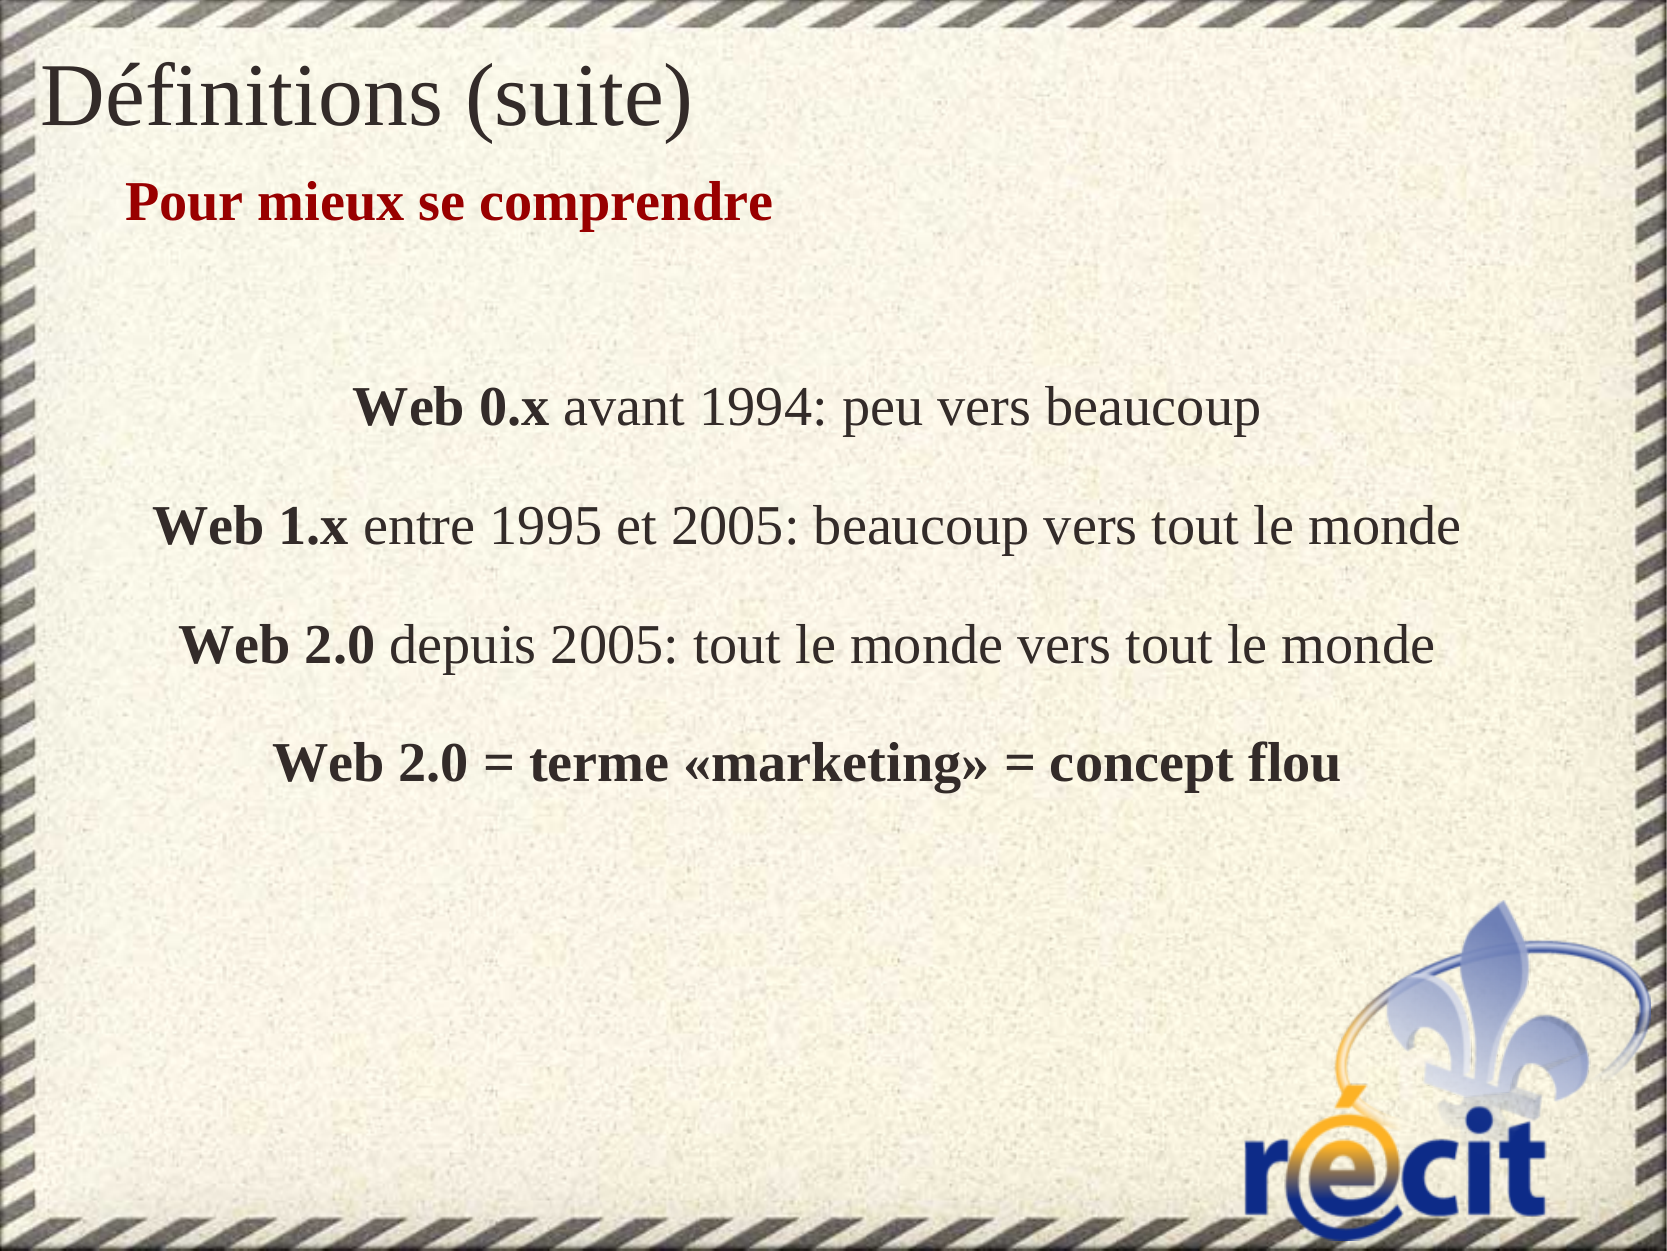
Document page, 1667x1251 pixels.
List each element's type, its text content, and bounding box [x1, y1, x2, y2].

picture [0, 0, 1667, 1251]
title Définitions (suite) [40, 50, 1627, 201]
text_box Pour mieux se comprendre [125, 172, 1517, 233]
text_box Web 0.x avant 1994: peu vers beaucoup Web 1.x entre 1995 et 2005: beaucoup vers tout le monde Web 2.0 depuis 2005: tout le monde vers tout le monde Web 2.0 = terme «marketing» = concept flou [49, 378, 1566, 794]
